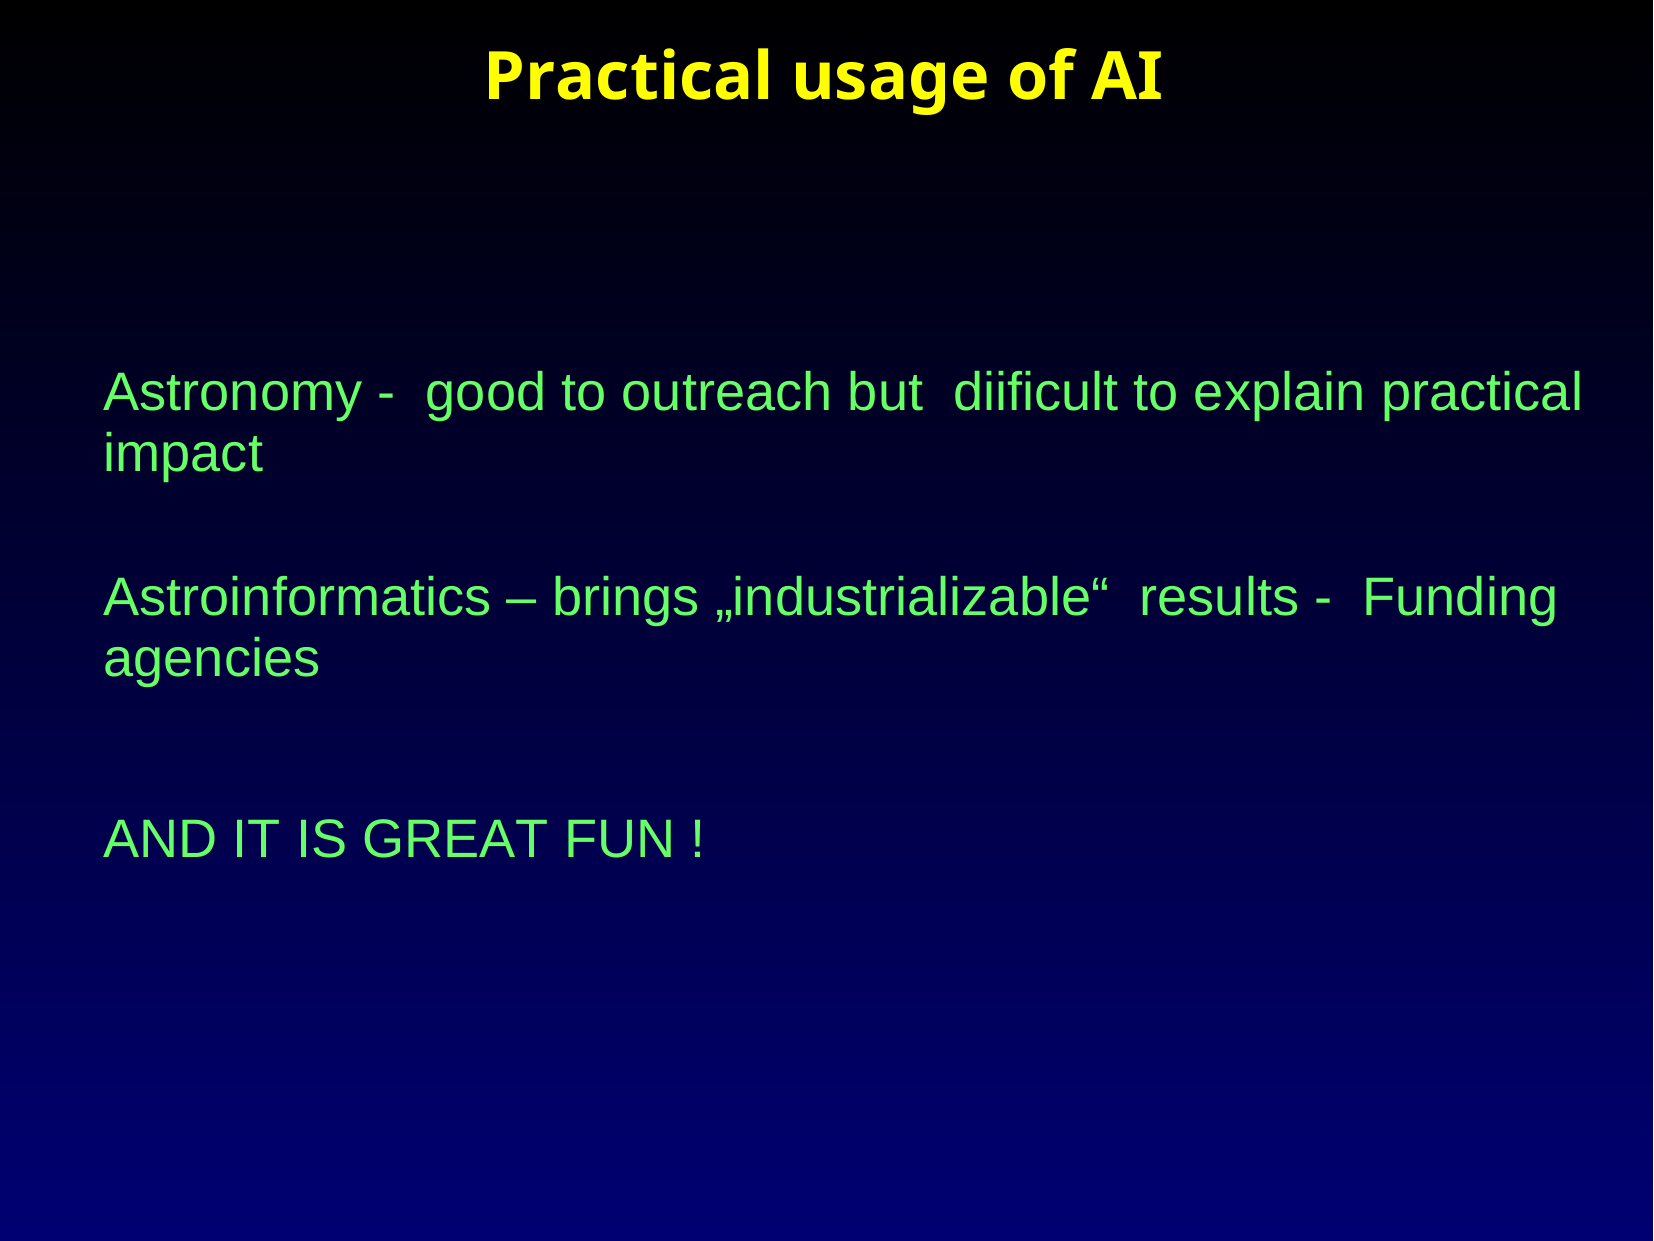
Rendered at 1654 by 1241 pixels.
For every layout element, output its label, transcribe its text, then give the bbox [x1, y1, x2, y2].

title Practical usage of AI [88, 29, 1577, 119]
text_box Astronomy - good to outreach but diificult to explain practical impact Astroinformatics – brings „industrializable“ results - Funding agencies AND IT IS GREAT FUN ! [88, 354, 1625, 877]
